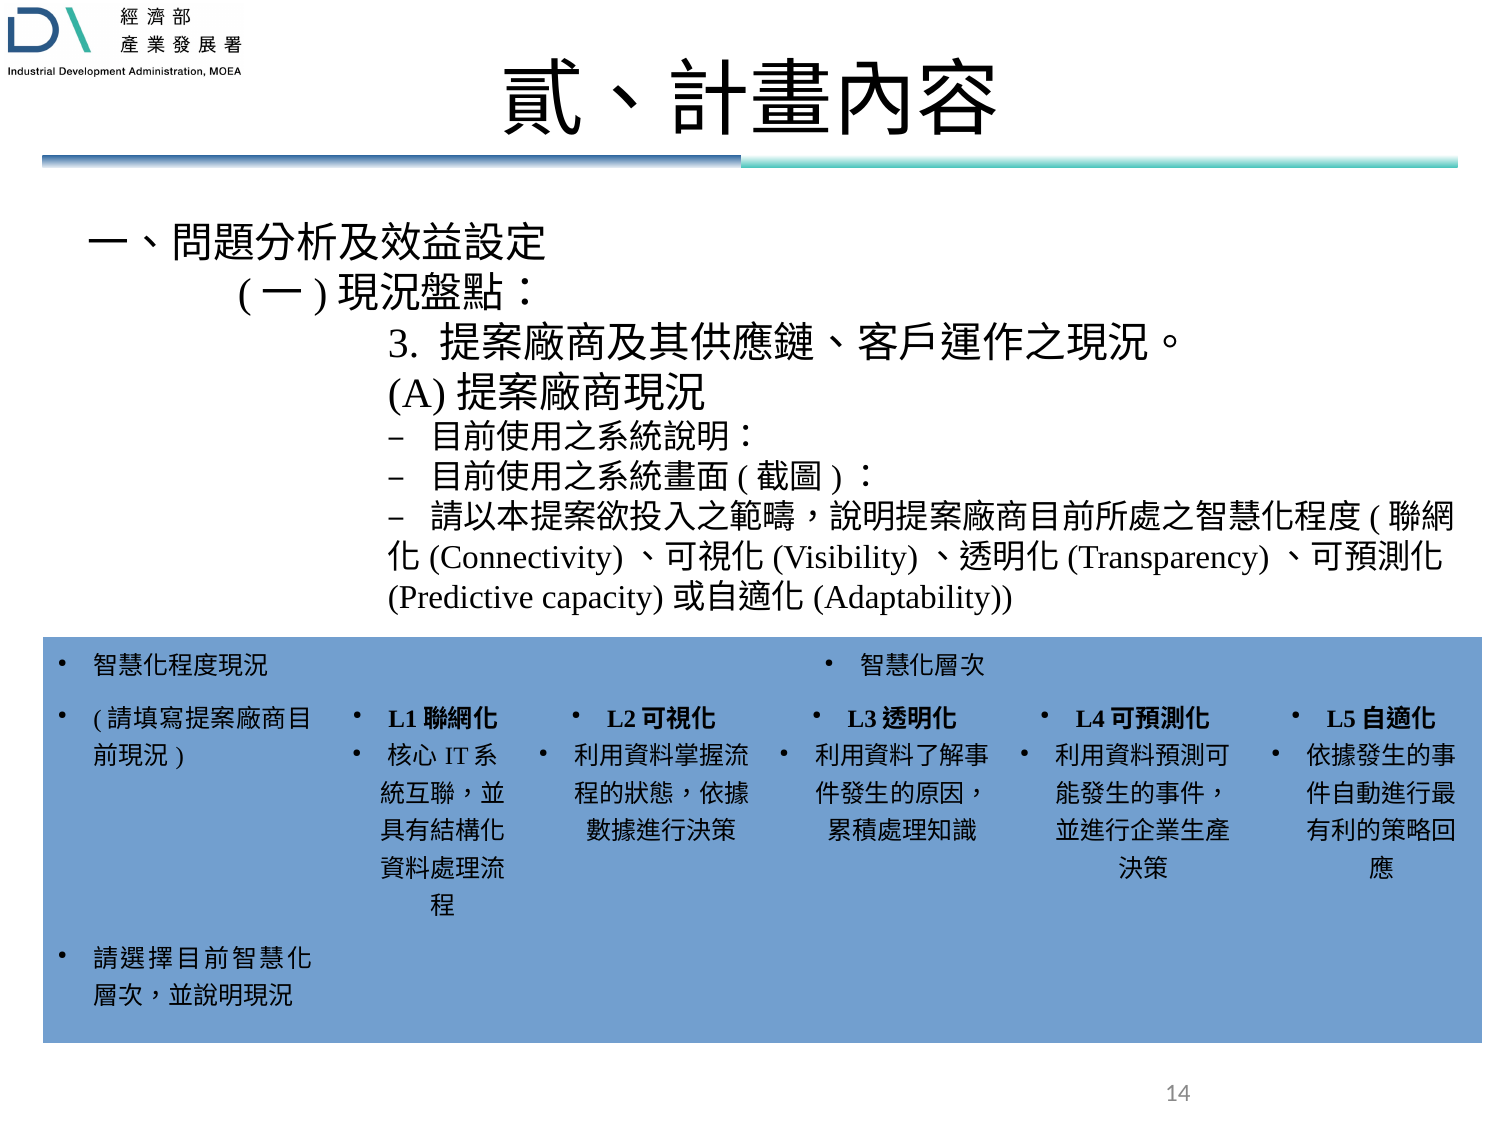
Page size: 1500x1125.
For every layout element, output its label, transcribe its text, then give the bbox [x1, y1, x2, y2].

table_cell (請填寫提案廠商目前現況) [43, 690, 327, 929]
table_cell L1聯網化 核心IT系統互聯，並具有結構化資料處理流程 [327, 690, 524, 929]
table_cell [327, 929, 1482, 1043]
table_cell L3透明化 利用資料了解事件發生的原因，累積處理知識 [765, 690, 1005, 929]
text_box 14 [1150, 1061, 1500, 1122]
table_cell L5自適化 依據發生的事件自動進行最有利的策略回應 [1246, 690, 1482, 929]
title 貳、計畫內容 [75, 19, 1426, 171]
table_header 智慧化層次 [327, 637, 1482, 690]
table_cell L2可視化 利用資料掌握流程的狀態，依據數據進行決策 [524, 690, 765, 929]
text_box 一、問題分析及效益設定 (一)現況盤點： 3. 提案廠商及其供應鏈、客戶運作之現況。 (A)提案廠商現況 – 目前使用之系統說明： – 目前使用之系統畫面(截圖)： – 請以本提案欲投入之範疇，說明提案廠商目前所處之智慧化程度(聯網化(Connectivity)、可視化(Visibility)、透明化(Transparency)、可預測化(Predictive capacity)或自適化(Adaptability)) [73, 208, 1482, 623]
table_header 智慧化程度現況 [43, 637, 327, 690]
table_cell L4可預測化 利用資料預測可能發生的事件，並進行企業生產決策 [1005, 690, 1246, 929]
table_cell 請選擇目前智慧化層次，並說明現況 [43, 929, 327, 1043]
